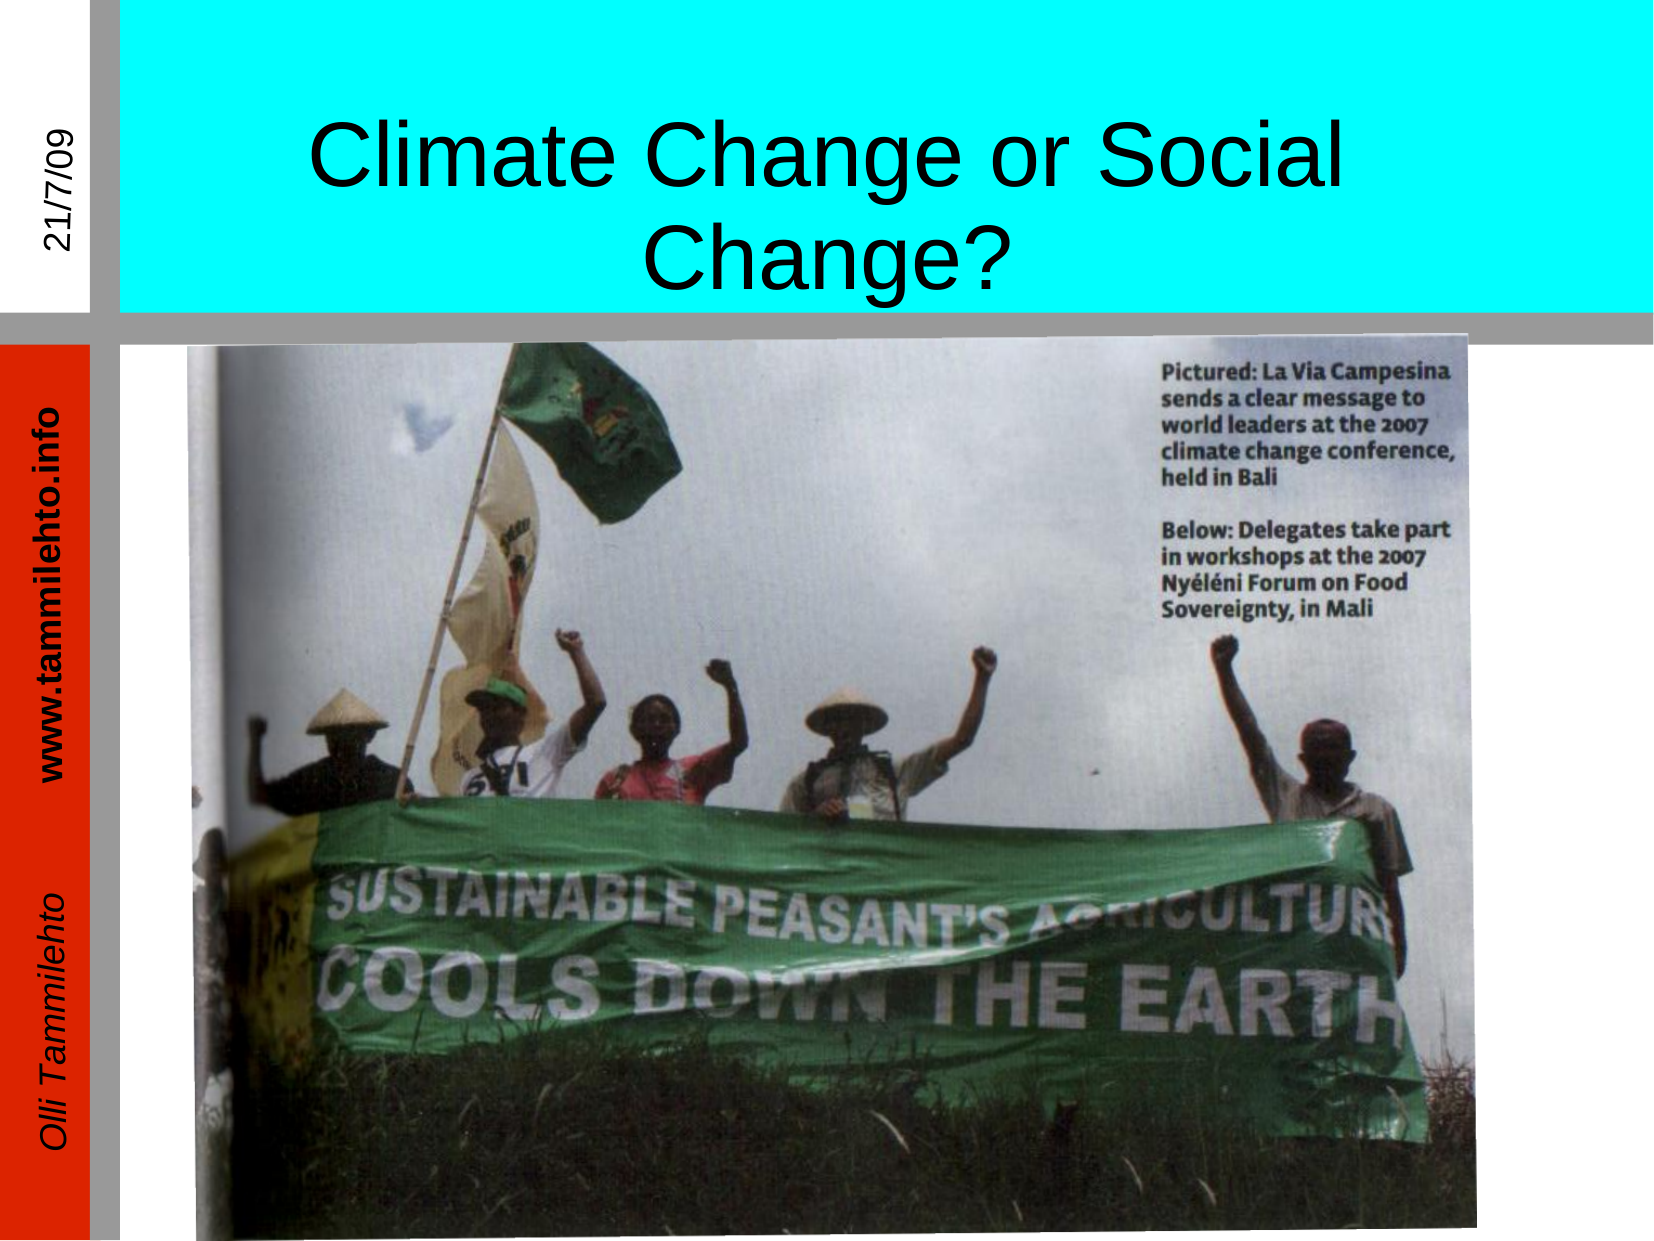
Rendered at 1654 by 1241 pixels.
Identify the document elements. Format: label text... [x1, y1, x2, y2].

picture [186, 332, 1477, 1241]
title Climate Change or Social Change? [121, 102, 1534, 311]
